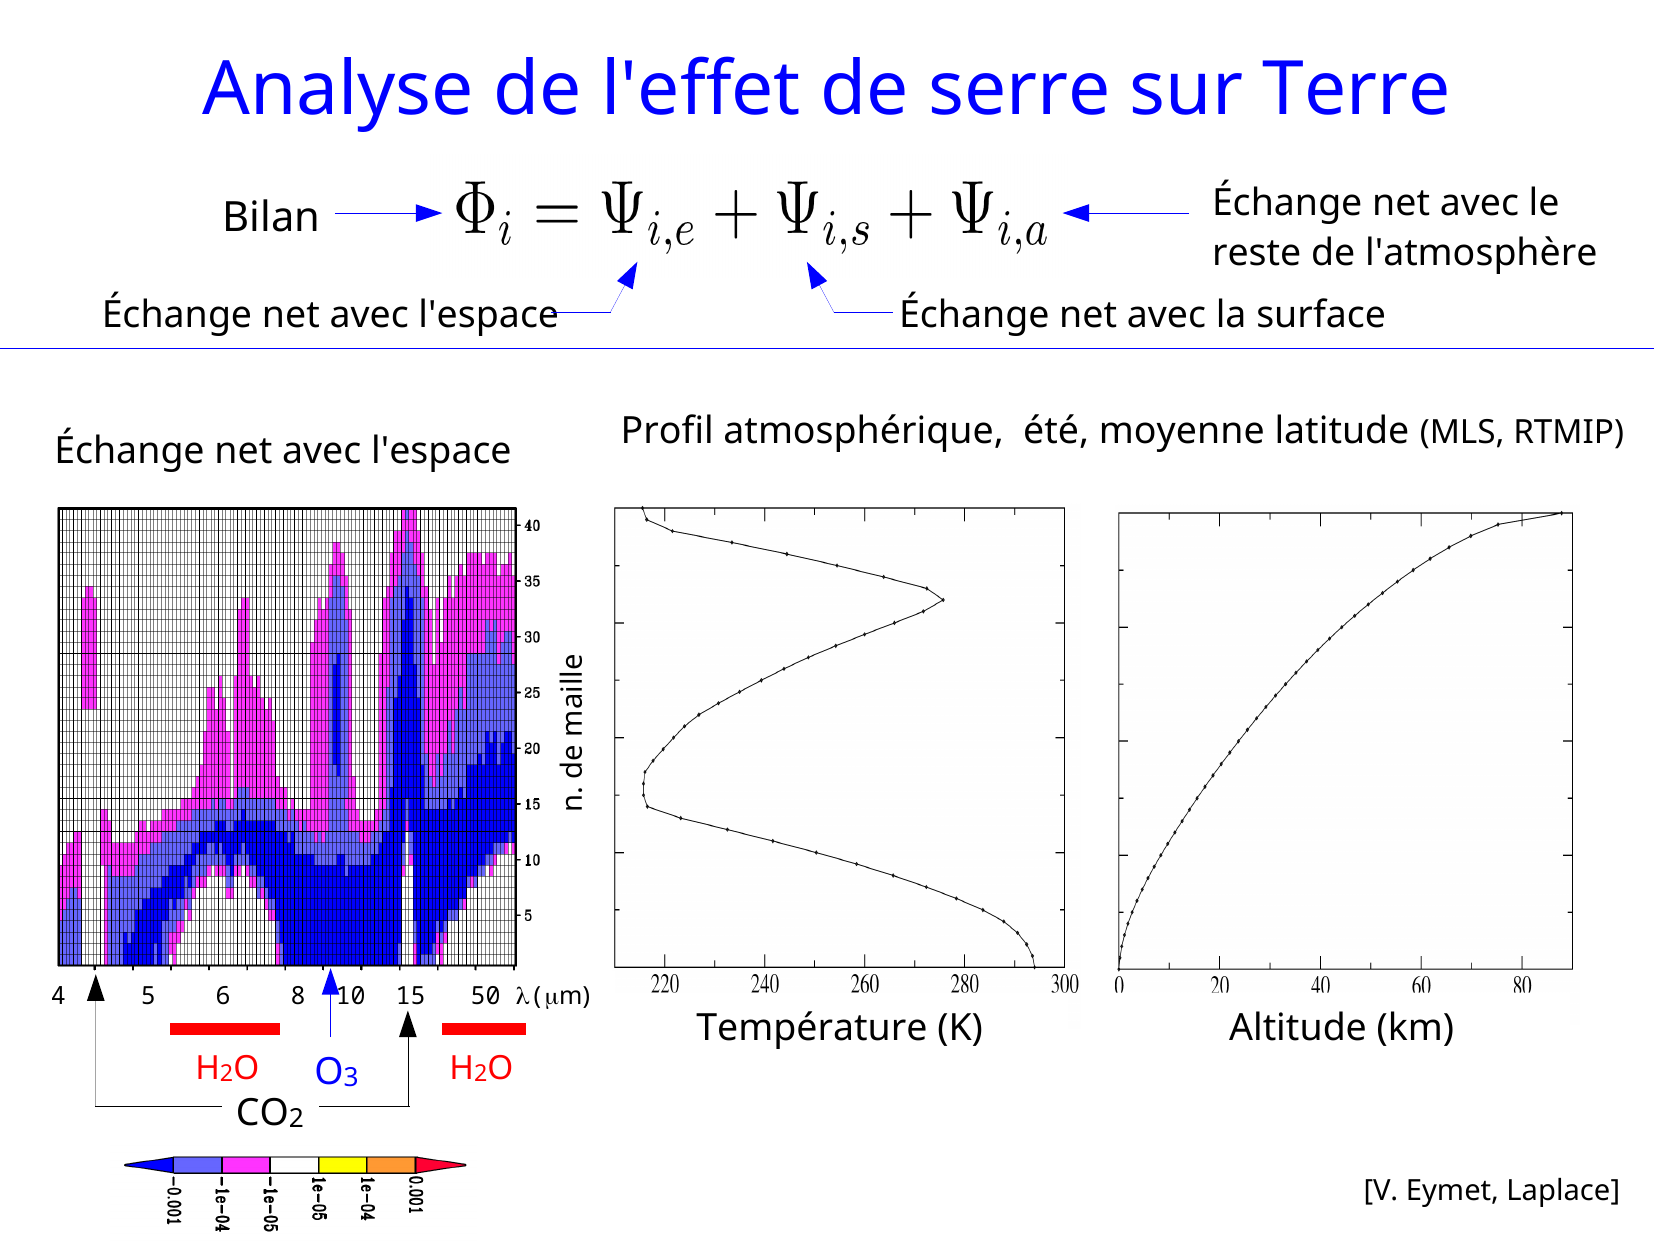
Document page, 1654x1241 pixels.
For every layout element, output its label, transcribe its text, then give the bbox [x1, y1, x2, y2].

text_box 4 5 6 8 10 15 50 (m) [331, 970, 615, 1019]
text_box Bilan [146, 179, 408, 244]
text_box CO2 [194, 1098, 346, 1138]
text_box Échange net avec l'espace [38, 415, 529, 480]
picture [427, 154, 1068, 279]
picture [110, 1138, 477, 1241]
text_box Profil atmosphérique, été, moyenne latitude (MLS, RTMIP) [605, 395, 1654, 454]
text_box [V. Eymet, Laplace] [1296, 1161, 1636, 1226]
picture [612, 503, 1081, 1029]
picture [1115, 504, 1580, 1025]
text_box Échange net avec l'espace [87, 279, 577, 344]
title Analyse de l'effet de serre sur Terre [82, 16, 1571, 155]
text_box O3 [296, 1037, 377, 1108]
picture [46, 502, 549, 970]
text_box Altitude (km) [1113, 992, 1571, 1051]
text_box Température (K) [611, 992, 1069, 1051]
text_box 4 5 6 8 10 15 50 (m) [36, 970, 330, 1019]
text_box Échange net avec la surface [884, 279, 1447, 344]
text_box H2O [412, 1036, 551, 1098]
text_box n. de maille [543, 505, 601, 962]
text_box Échange net avec le reste de l'atmosphère [1197, 167, 1616, 269]
text_box H2O [158, 1036, 297, 1098]
